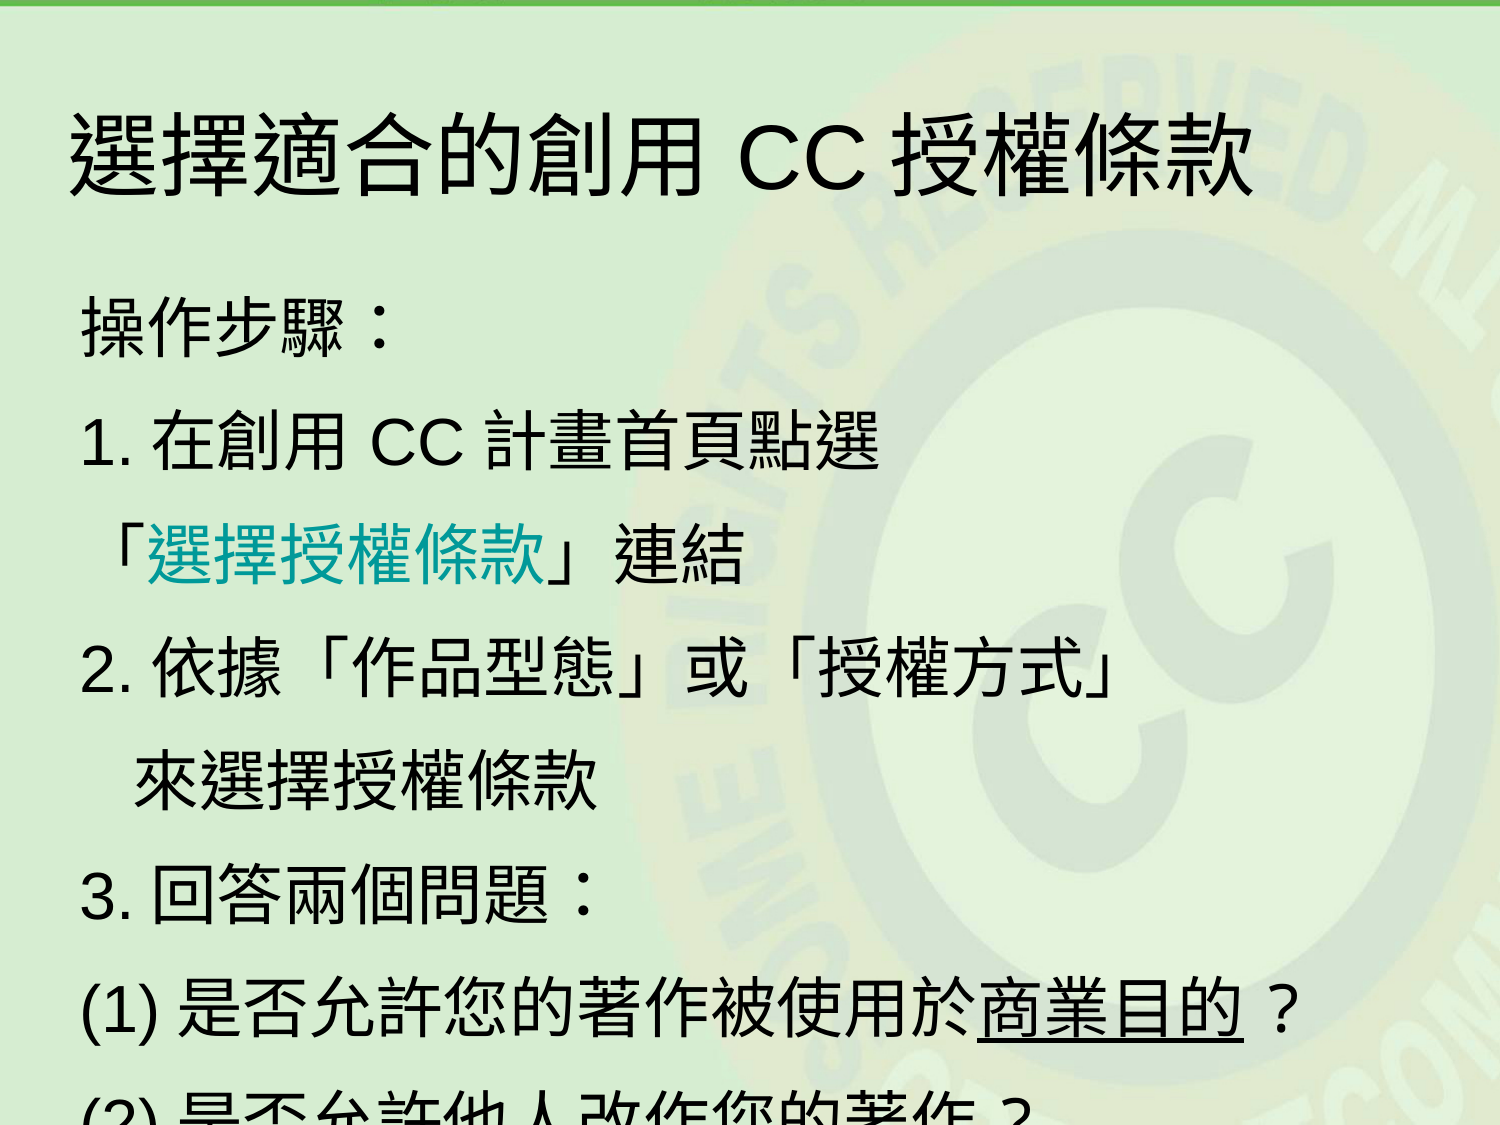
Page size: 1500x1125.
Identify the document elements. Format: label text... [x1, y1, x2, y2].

title 選擇適合的創用CC授權條款 [53, 86, 1403, 212]
picture [0, 0, 1500, 1125]
list 操作步驟： 1.在創用CC計畫首頁點選 「選擇授權條款」連結 2.依據「作品型態」或「授權方式」 來選擇授權條款 3.回答兩個問題： (1)是否允許您的著作被使用於商業目的? (2)是否允許他人改作您的著作? [64, 267, 1447, 1125]
